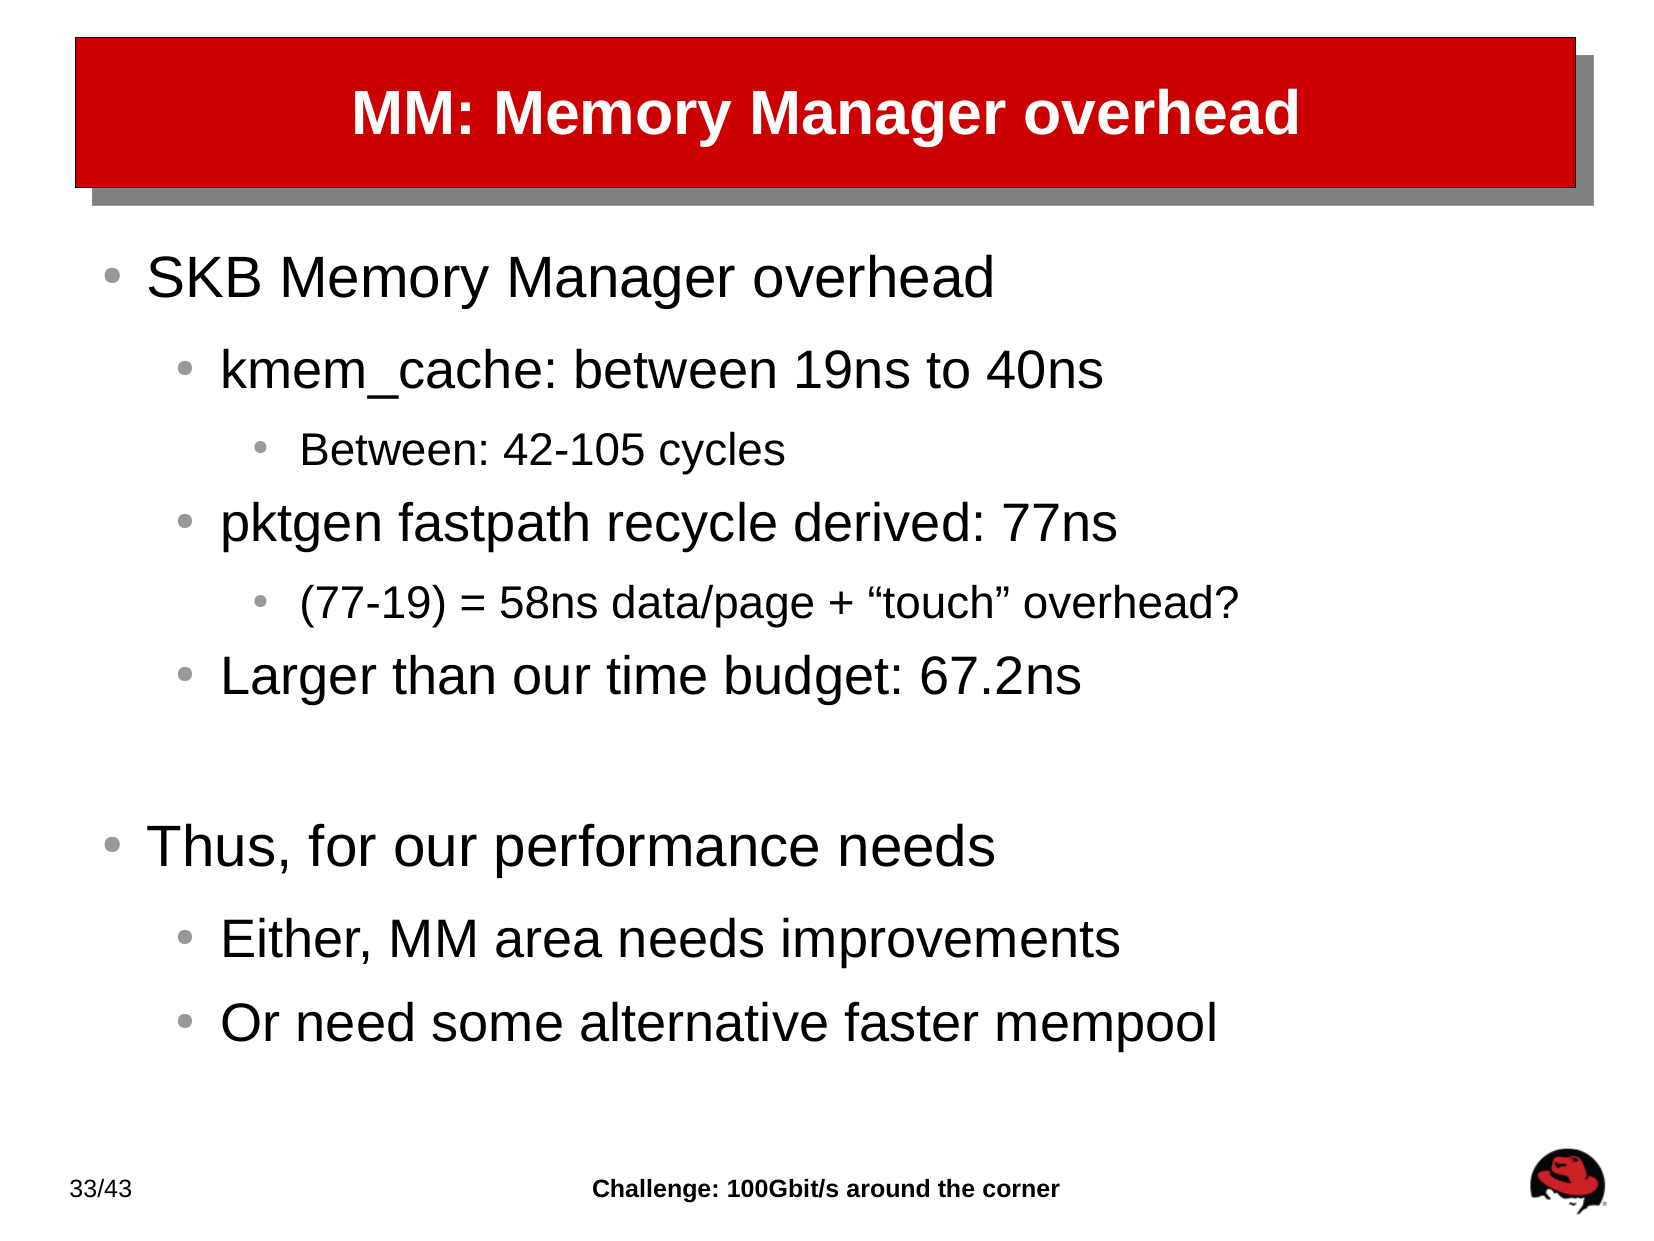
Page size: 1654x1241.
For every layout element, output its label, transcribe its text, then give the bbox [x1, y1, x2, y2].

list SKB Memory Manager overhead kmem_cache: between 19ns to 40ns Between: 42-105 cycles pktgen fastpath recycle derived: 77ns (77-19) = 58ns data/page + “touch” overhead? Larger than our time budget: 67.2ns Thus, for our performance needs Either, MM area needs improvements Or need some alternative faster mempool [86, 244, 1576, 1054]
picture [1529, 1146, 1613, 1224]
title MM: Memory Manager overhead [82, 37, 1571, 188]
